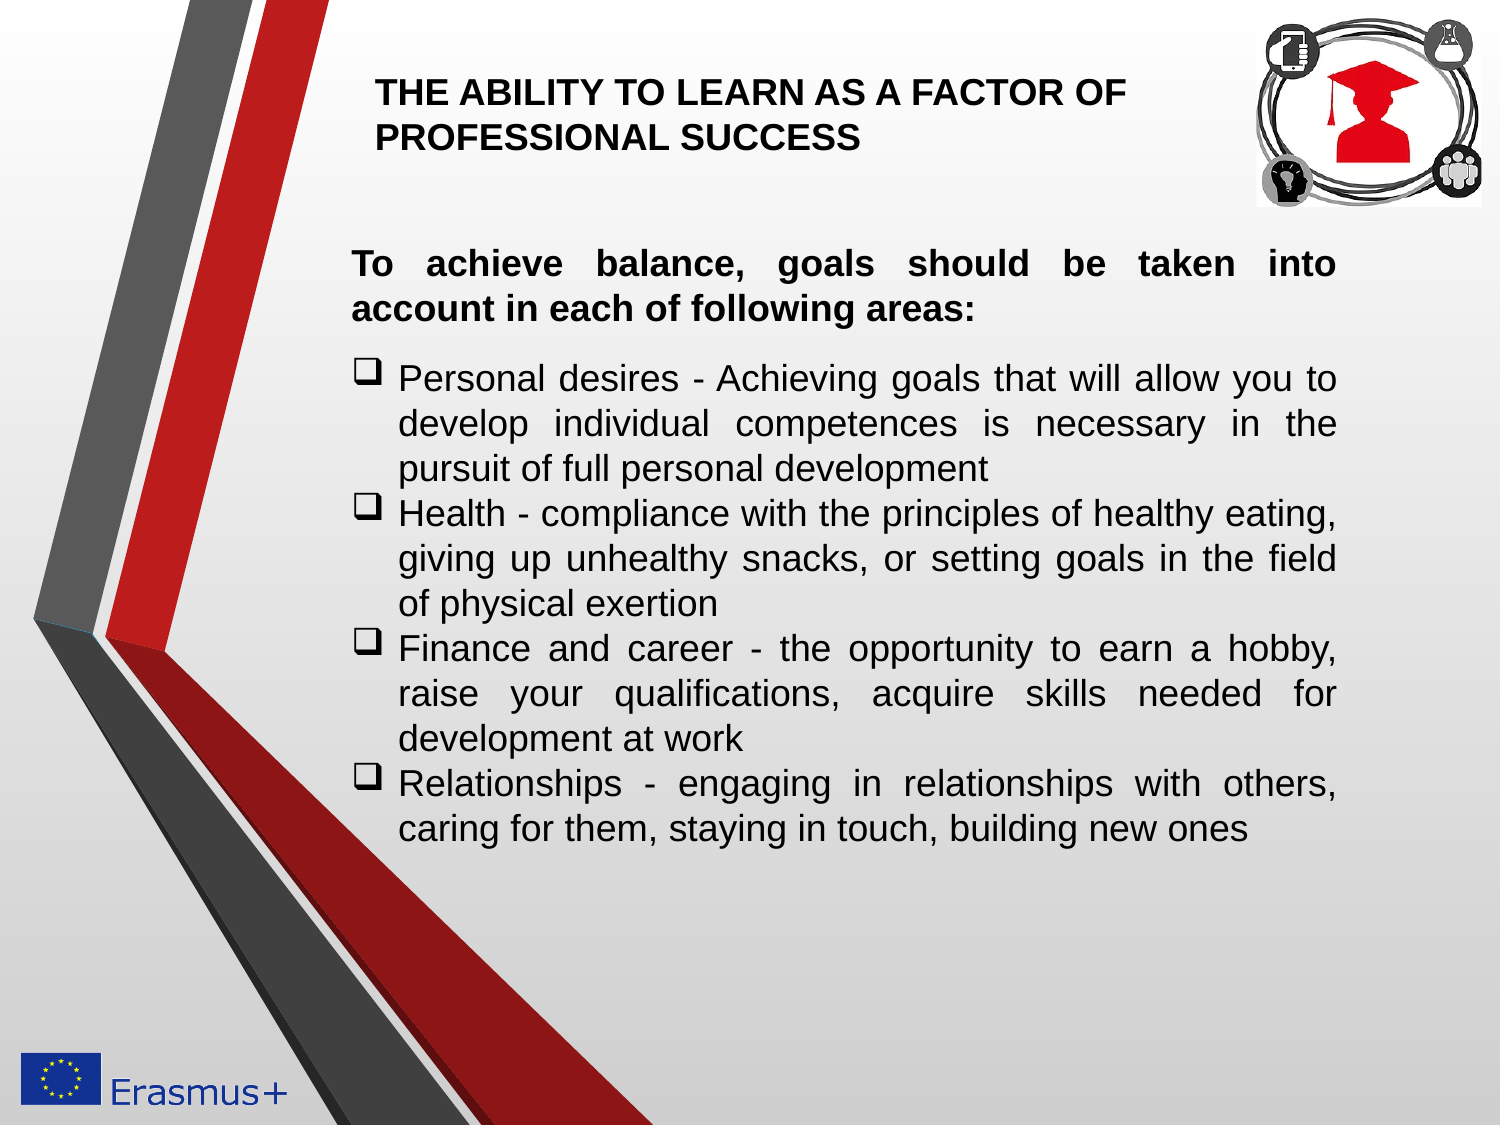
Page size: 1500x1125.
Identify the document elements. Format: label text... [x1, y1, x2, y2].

chart [1257, 19, 1483, 209]
text_box The ability to learn as a factor of professional success [360, 60, 1199, 166]
picture [5, 1037, 302, 1120]
picture [1256, 18, 1482, 207]
text_box To achieve balance, goals should be taken into account in each of following areas: Personal desires - Achieving goals that will allow you to develop individual competences is necessary in the pursuit of full personal development Health - compliance with the principles of healthy eating, giving up unhealthy snacks, or setting goals in the field of physical exertion Finance and career - the opportunity to earn a hobby, raise your qualifications, acquire skills needed for development at work Relationships - engaging in relationships with others, caring for them, staying in touch, building new ones [336, 231, 1353, 857]
